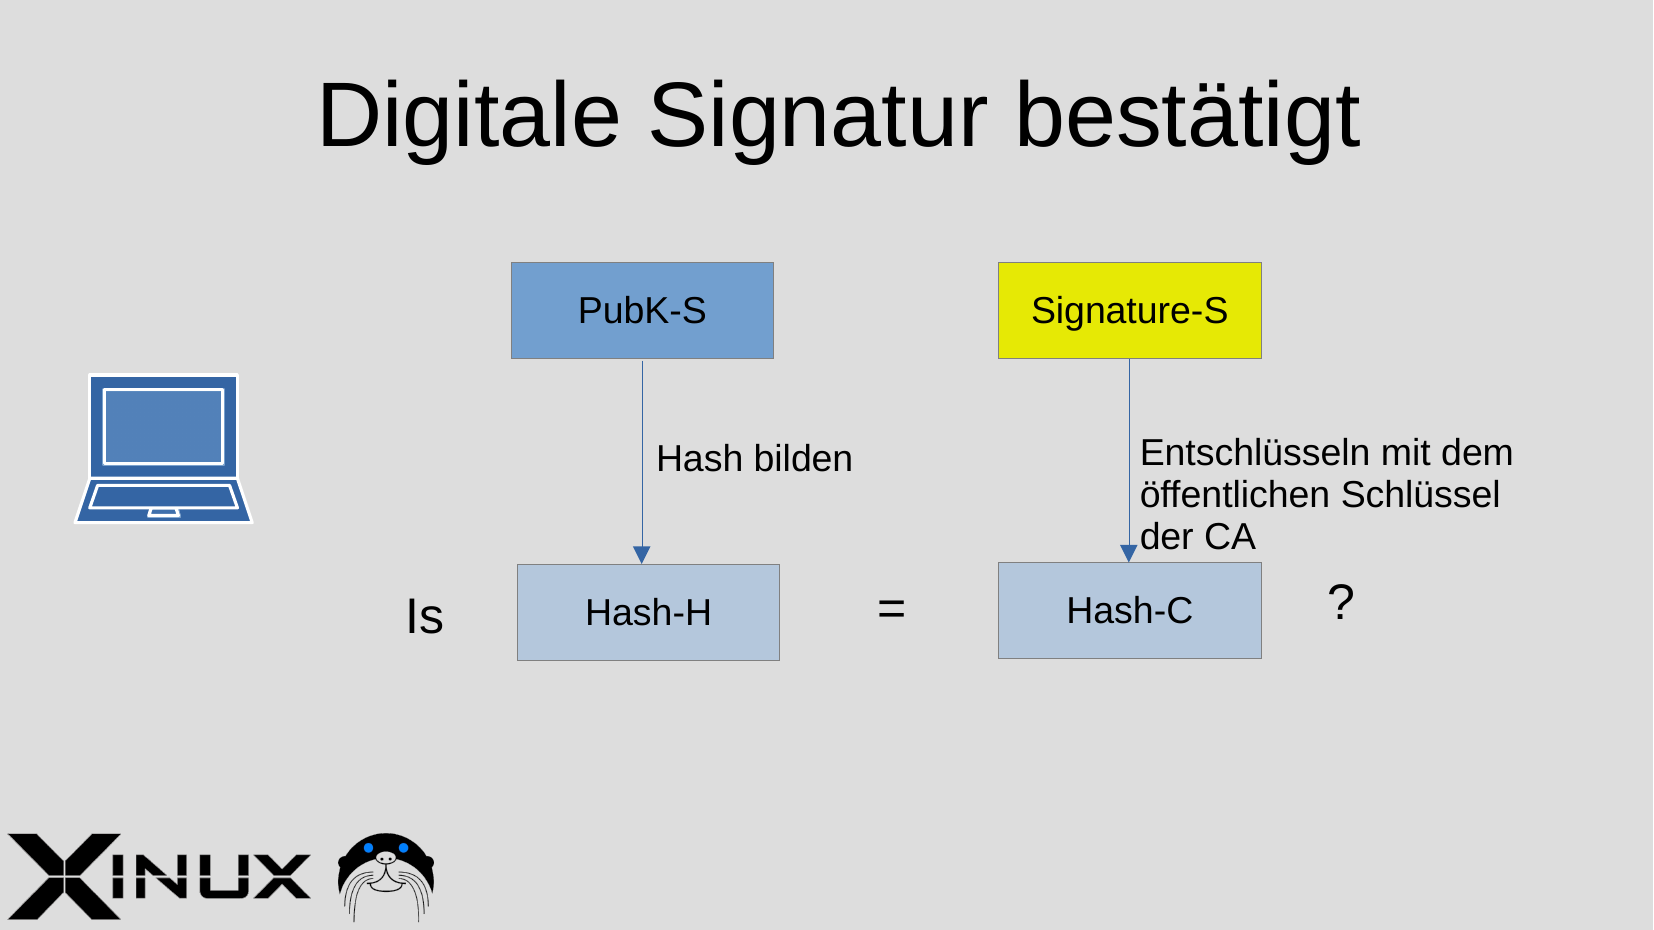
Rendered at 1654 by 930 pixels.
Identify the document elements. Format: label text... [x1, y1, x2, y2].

text_box [75, 375, 253, 523]
text_box ? [1312, 566, 1370, 638]
title Digitale Signatur bestätigt [82, 37, 1571, 193]
text_box Hash-C [998, 562, 1262, 659]
text_box Signature-S [998, 262, 1262, 359]
text_box = [862, 572, 922, 644]
text_box Hash-H [517, 564, 780, 661]
text_box Entschlüsseln mit dem öffentlichen Schlüssel der CA [1130, 424, 1538, 565]
picture [0, 824, 440, 929]
text_box Is [391, 580, 460, 652]
text_box Hash bilden [641, 430, 869, 487]
text_box PubK-S [511, 262, 774, 359]
